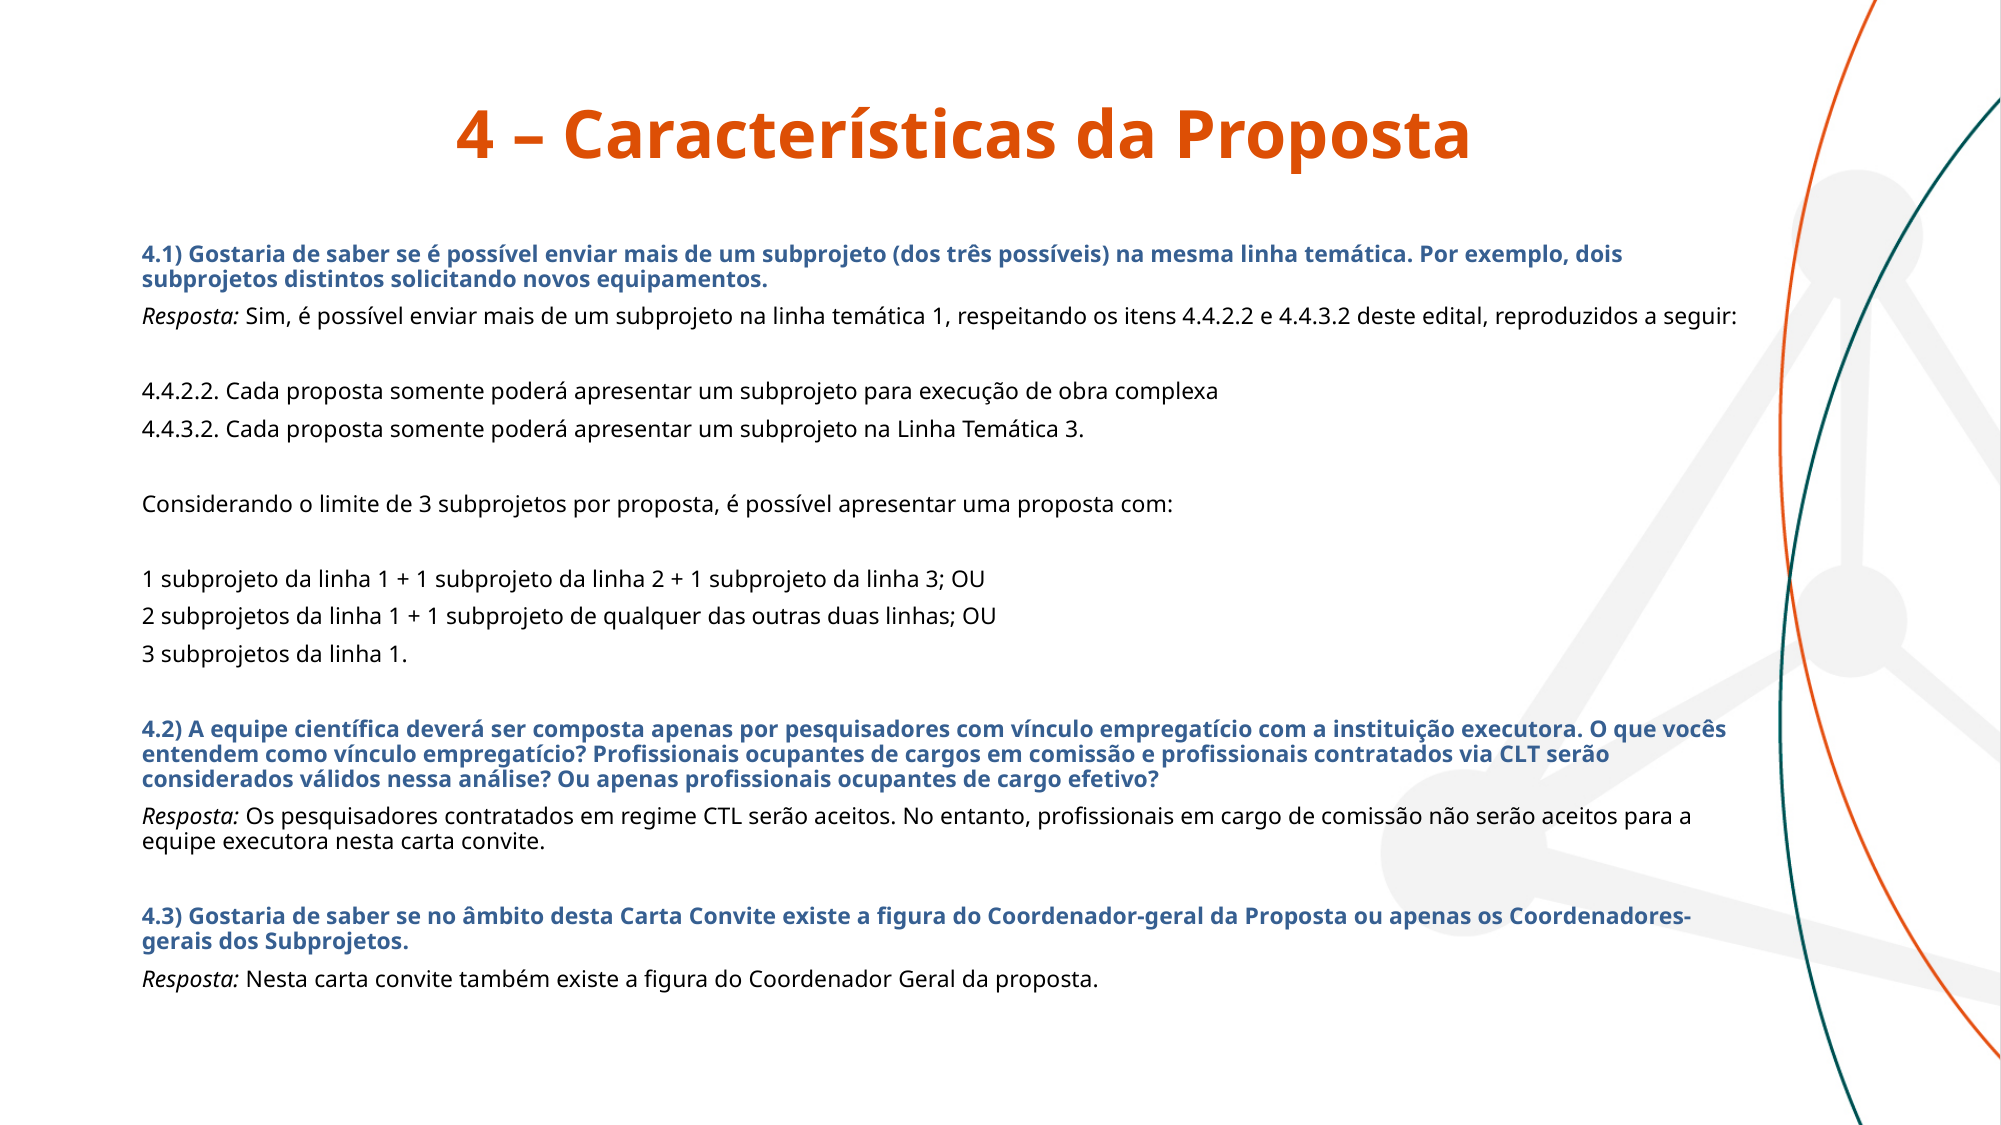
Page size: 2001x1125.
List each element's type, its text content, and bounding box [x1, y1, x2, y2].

text_box 4 – Características da Proposta [153, 13, 1777, 181]
text_box 4.1) Gostaria de saber se é possível enviar mais de um subprojeto (dos três possíveis) na mesma linha temática. Por exemplo, dois subprojetos distintos solicitando novos equipamentos. Resposta: Sim, é possível enviar mais de um subprojeto na linha temática 1, respeitando os itens 4.4.2.2 e 4.4.3.2 deste edital, reproduzidos a seguir: 4.4.2.2. Cada proposta somente poderá apresentar um subprojeto para execução de obra complexa 4.4.3.2. Cada proposta somente poderá apresentar um subprojeto na Linha Temática 3. Considerando o limite de 3 subprojetos por proposta, é possível apresentar uma proposta com: 1 subprojeto da linha 1 + 1 subprojeto da linha 2 + 1 subprojeto da linha 3; OU 2 subprojetos da linha 1 + 1 subprojeto de qualquer das outras duas linhas; OU 3 subprojetos da linha 1. 4.2) A equipe científica deverá ser composta apenas por pesquisadores com vínculo empregatício com a instituição executora. O que vocês entendem como vínculo empregatício? Profissionais ocupantes de cargos em comissão e profissionais contratados via CLT serão considerados válidos nessa análise? Ou apenas profissionais ocupantes de cargo efetivo? Resposta: Os pesquisadores contratados em regime CTL serão aceitos. No entanto, profissionais em cargo de comissão não serão aceitos para a equipe executora nesta carta convite. 4.3) Gostaria de saber se no âmbito desta Carta Convite existe a figura do Coordenador-geral da Proposta ou apenas os Coordenadores-gerais dos Subprojetos. Resposta: Nesta carta convite também existe a figura do Coordenador Geral da proposta. [126, 234, 1776, 1007]
